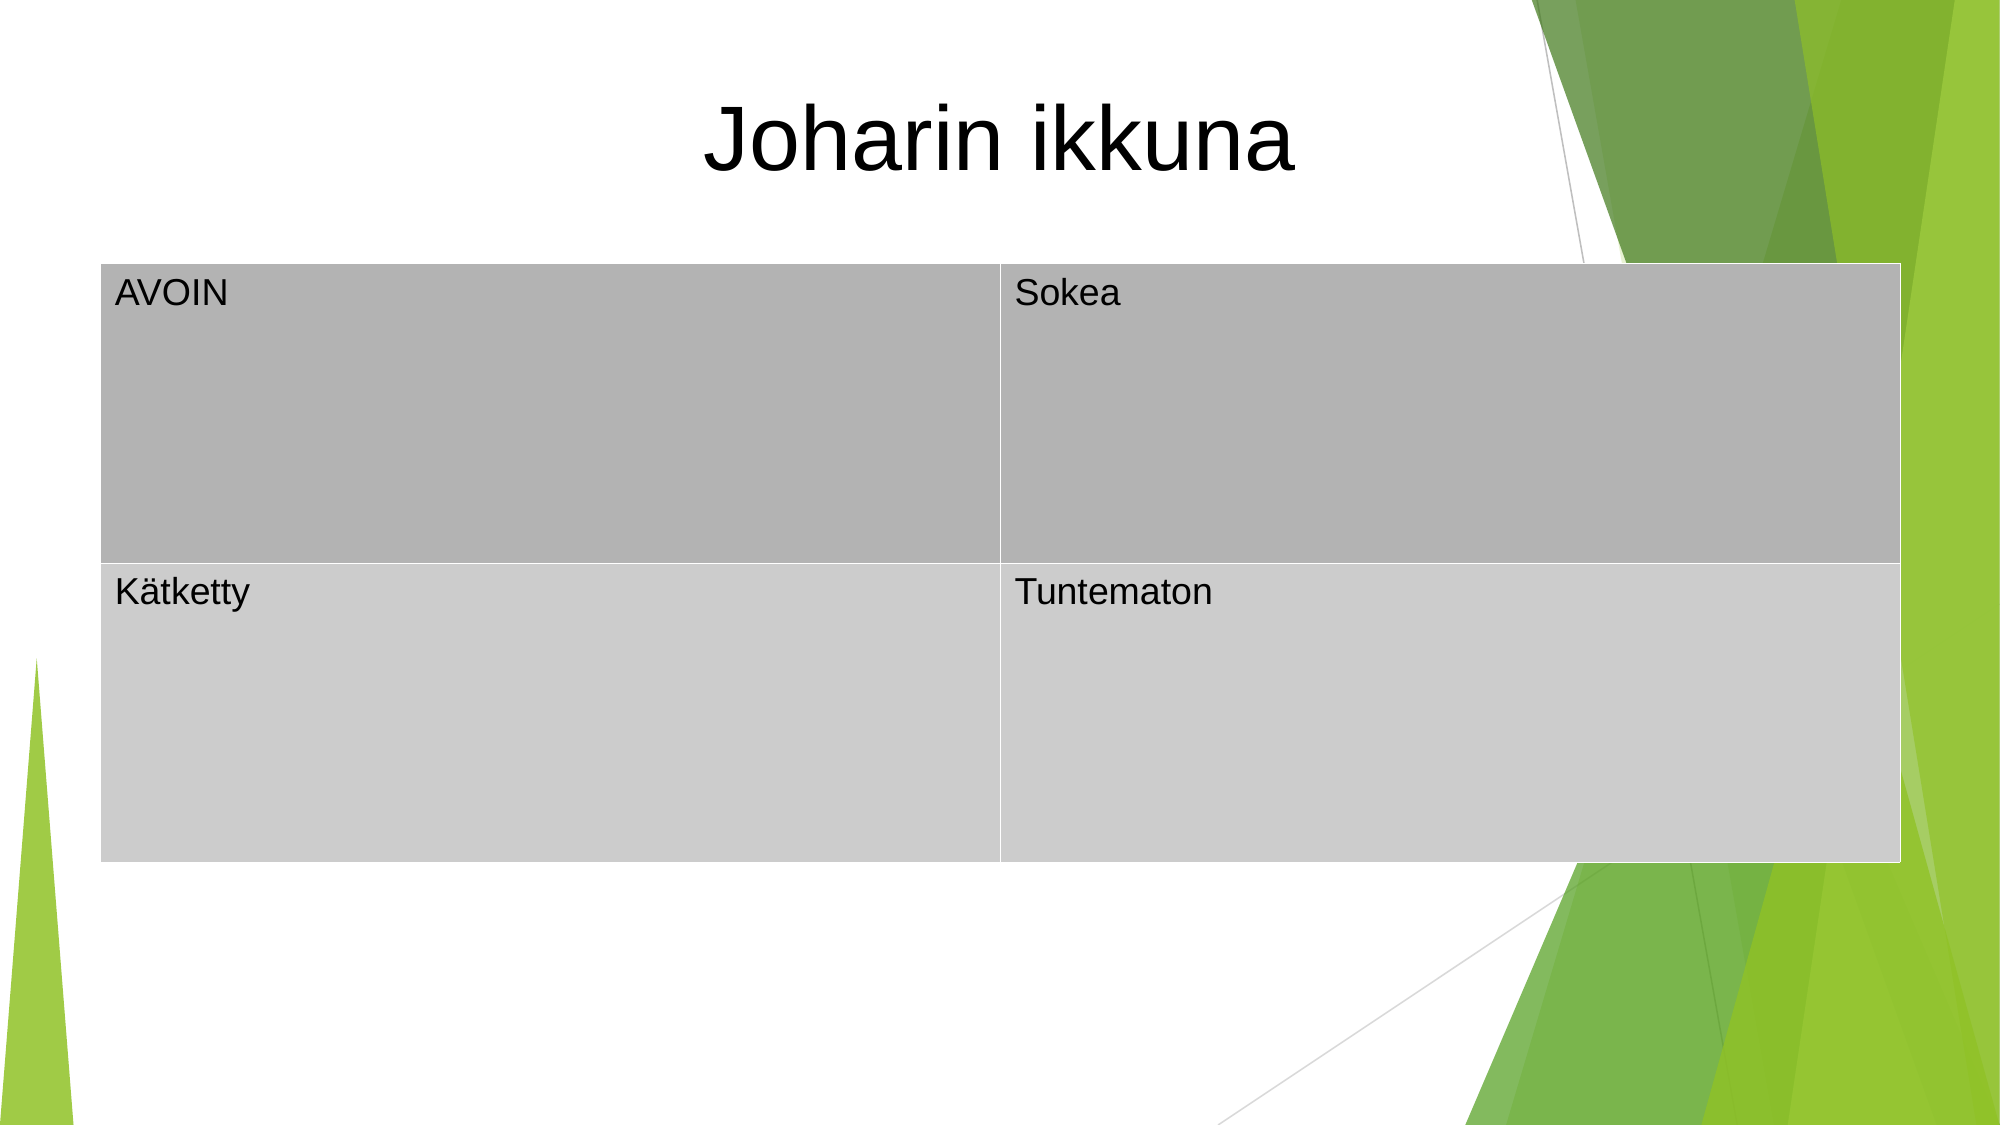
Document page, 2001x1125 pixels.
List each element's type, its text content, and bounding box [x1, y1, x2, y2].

title Joharin ikkuna [99, 44, 1900, 233]
table_cell Tuntematon [1001, 564, 1900, 862]
table_header AVOIN [101, 264, 1000, 563]
table_cell Kätketty [101, 564, 1000, 862]
table_header Sokea [1001, 264, 1900, 563]
